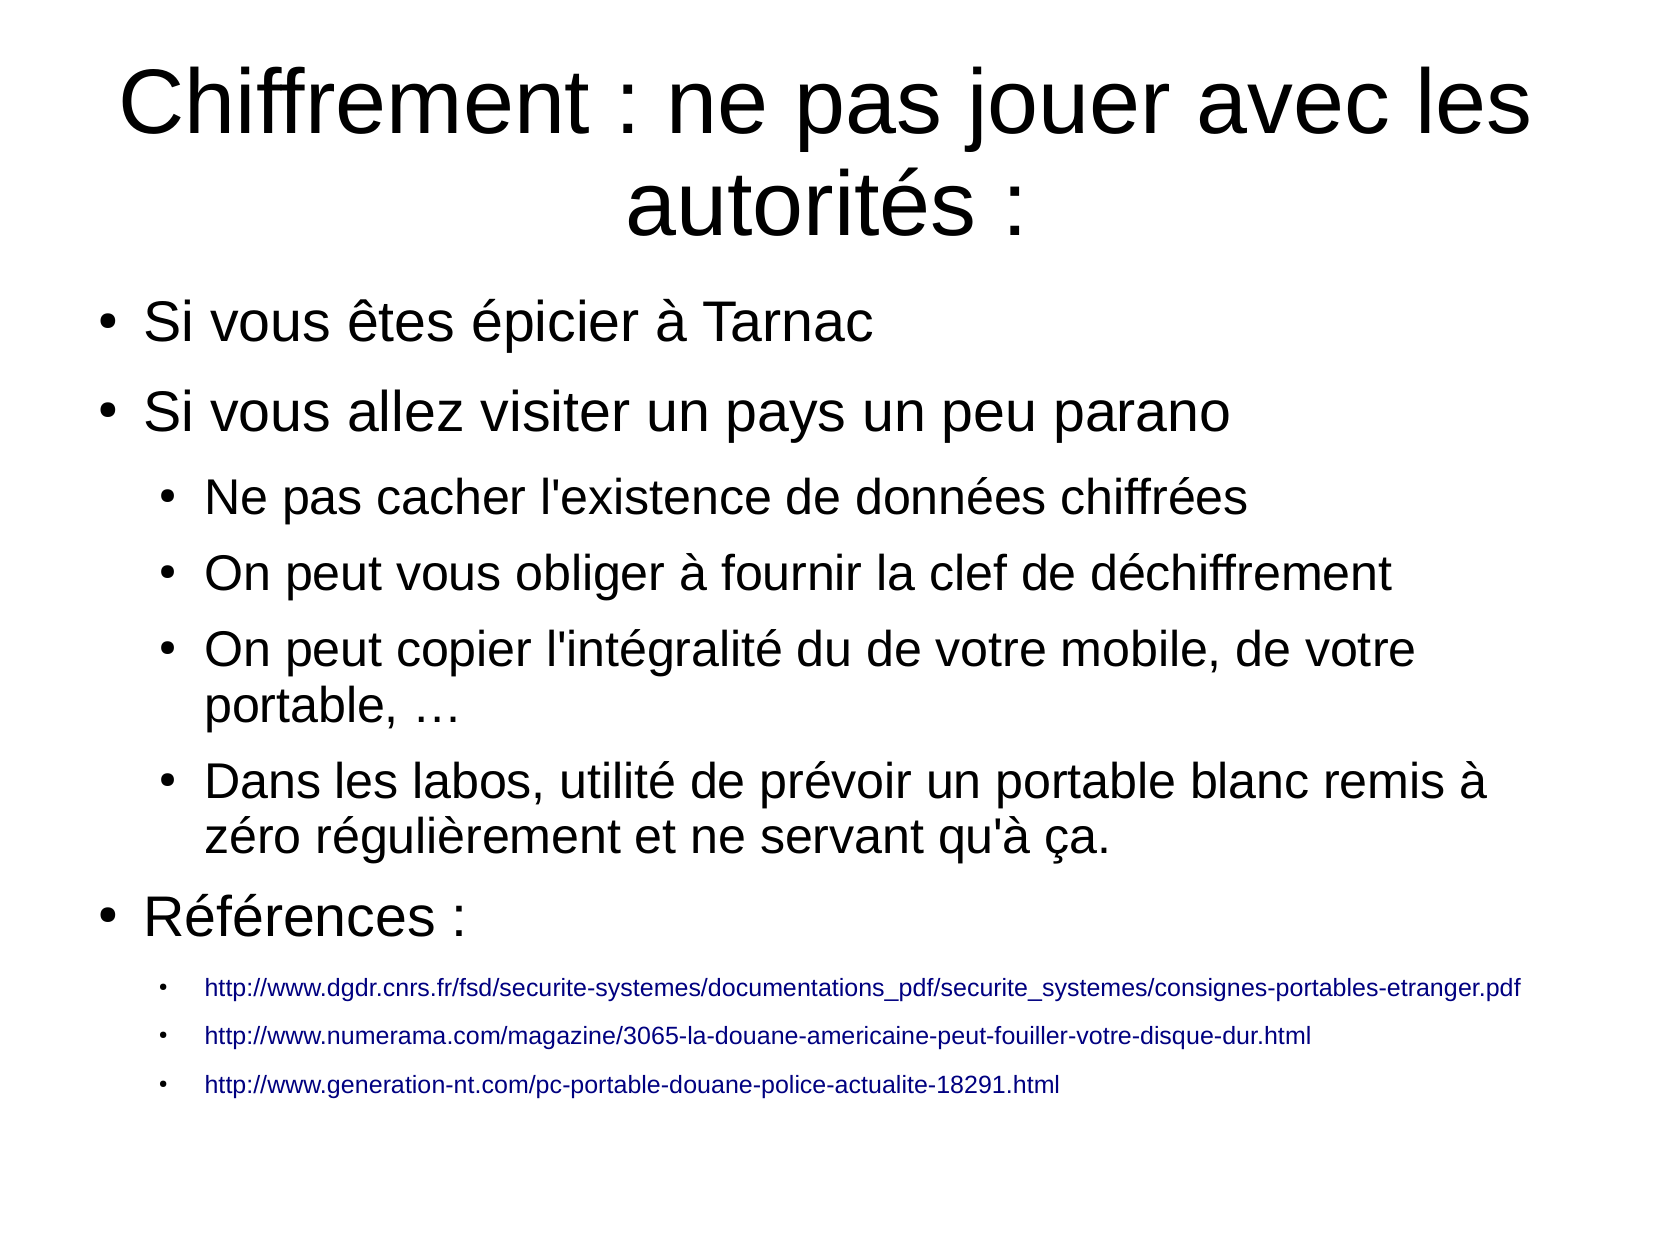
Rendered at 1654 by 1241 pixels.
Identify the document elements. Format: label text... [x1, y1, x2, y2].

title Chiffrement : ne pas jouer avec les autorités : [82, 49, 1571, 257]
list Si vous êtes épicier à Tarnac Si vous allez visiter un pays un peu parano Ne pas cacher l'existence de données chiffrées On peut vous obliger à fournir la clef de déchiffrement On peut copier l'intégralité du de votre mobile, de votre portable, … Dans les labos, utilité de prévoir un portable blanc remis à zéro régulièrement et ne servant qu'à ça. Références : http://www.dgdr.cnrs.fr/fsd/securite-systemes/documentations_pdf/securite_systemes/consignes-portables-etranger.pdf http://www.numerama.com/magazine/3065-la-douane-americaine-peut-fouiller-votre-disque-dur.html http://www.generation-nt.com/pc-portable-douane-police-actualite-18291.html [82, 290, 1571, 1109]
